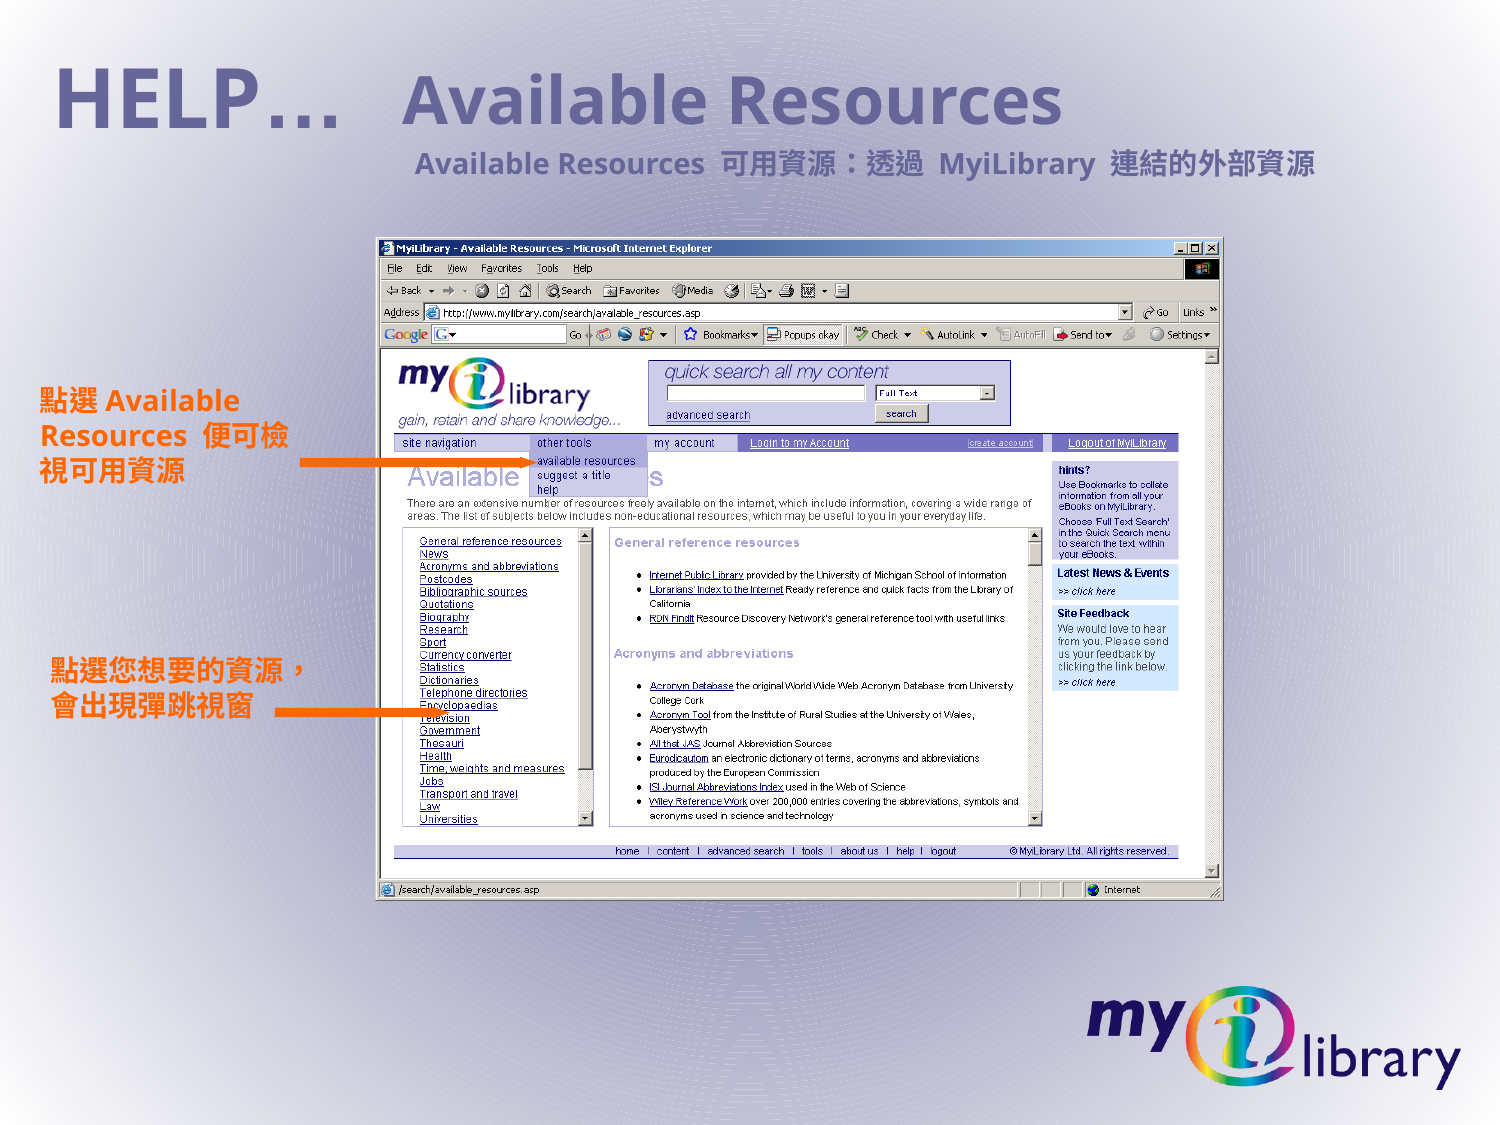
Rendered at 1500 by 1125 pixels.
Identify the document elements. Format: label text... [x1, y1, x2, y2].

text_box Available Resources 可用資源：透過 MyiLibrary 連結的外部資源 [399, 137, 1388, 188]
text_box 點選您想要的資源，會出現彈跳視窗 [35, 644, 336, 730]
picture [375, 237, 1224, 901]
text_box 點選Available Resources 便可檢視可用資源 [24, 375, 325, 495]
text_box Available Resources [387, 50, 1113, 146]
